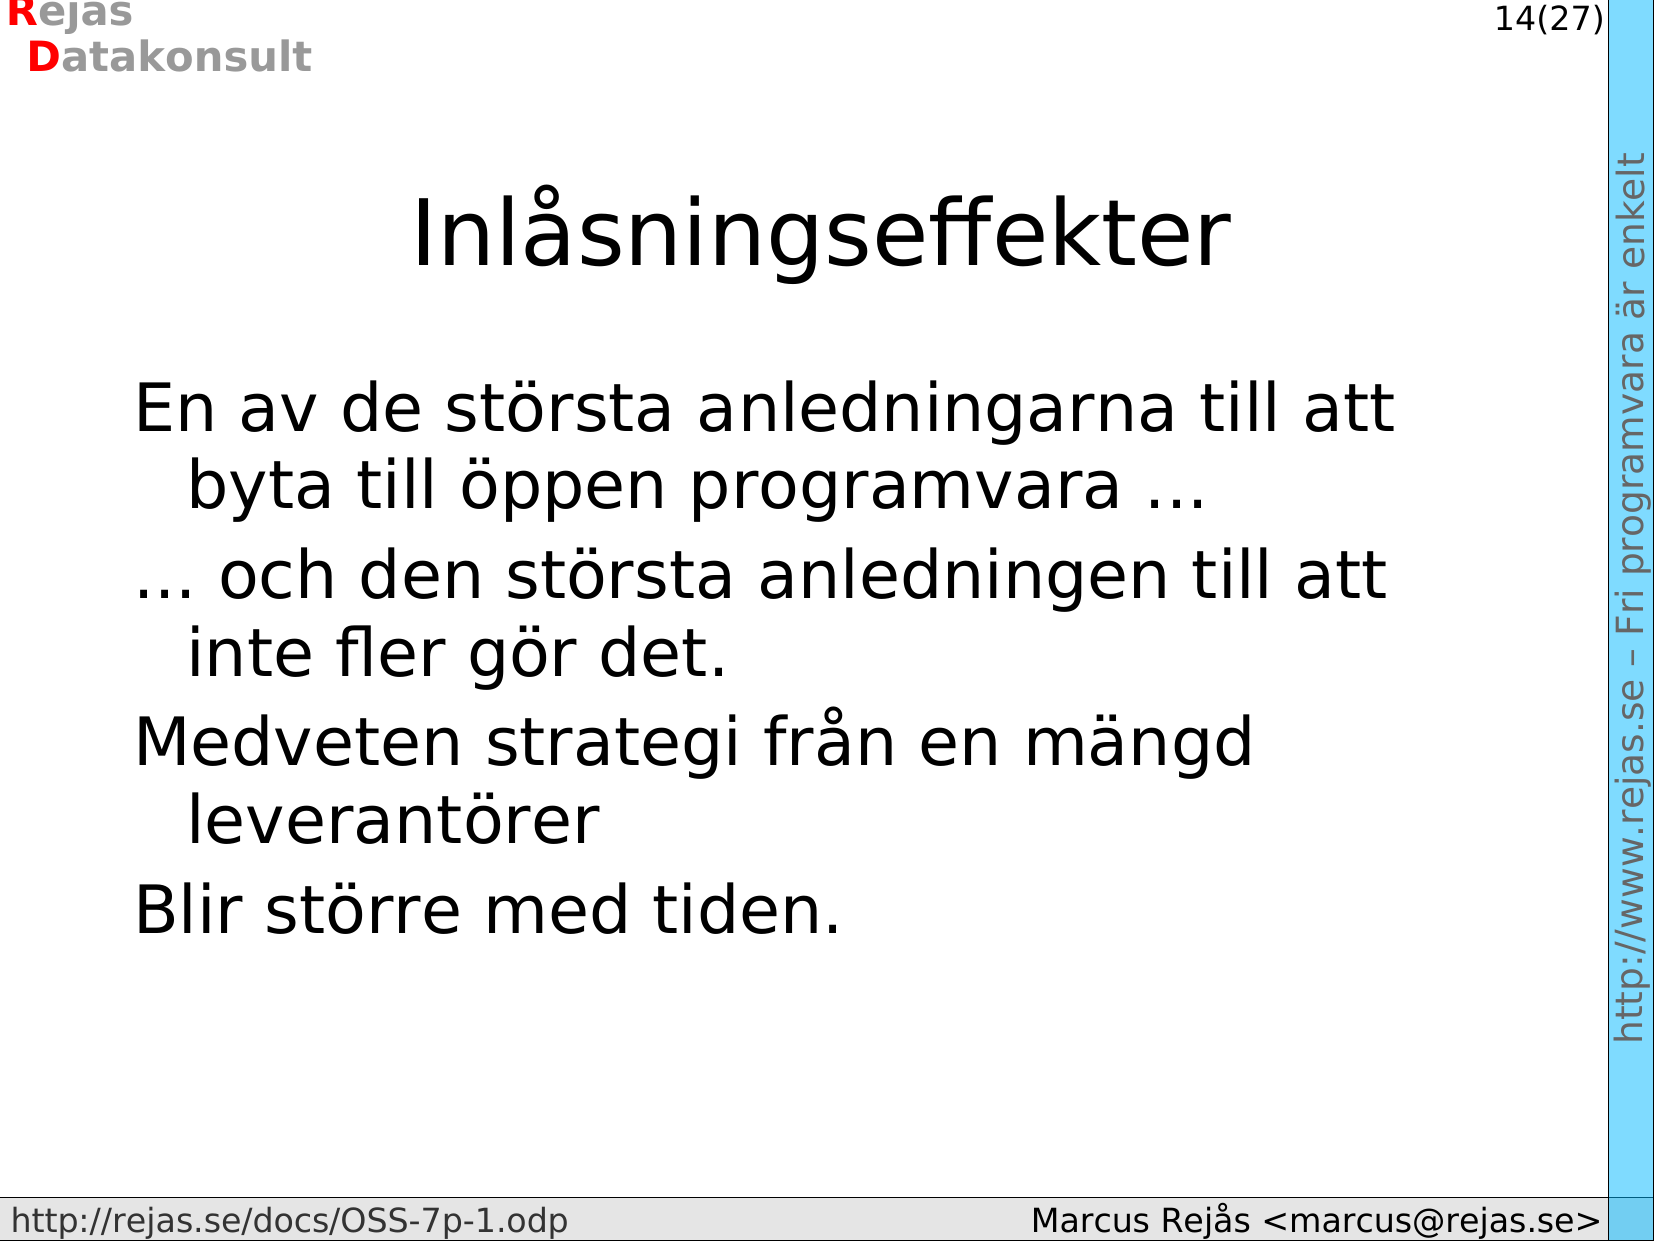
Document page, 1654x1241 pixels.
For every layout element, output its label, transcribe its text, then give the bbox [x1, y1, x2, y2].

list En av de största anledningarna till att byta till öppen programvara ... ... och den största anledningen till att inte fler gör det. Medveten strategi från en mängd leverantörer Blir större med tiden. [115, 368, 1528, 1165]
title Inlåsningseffekter [115, 130, 1528, 338]
